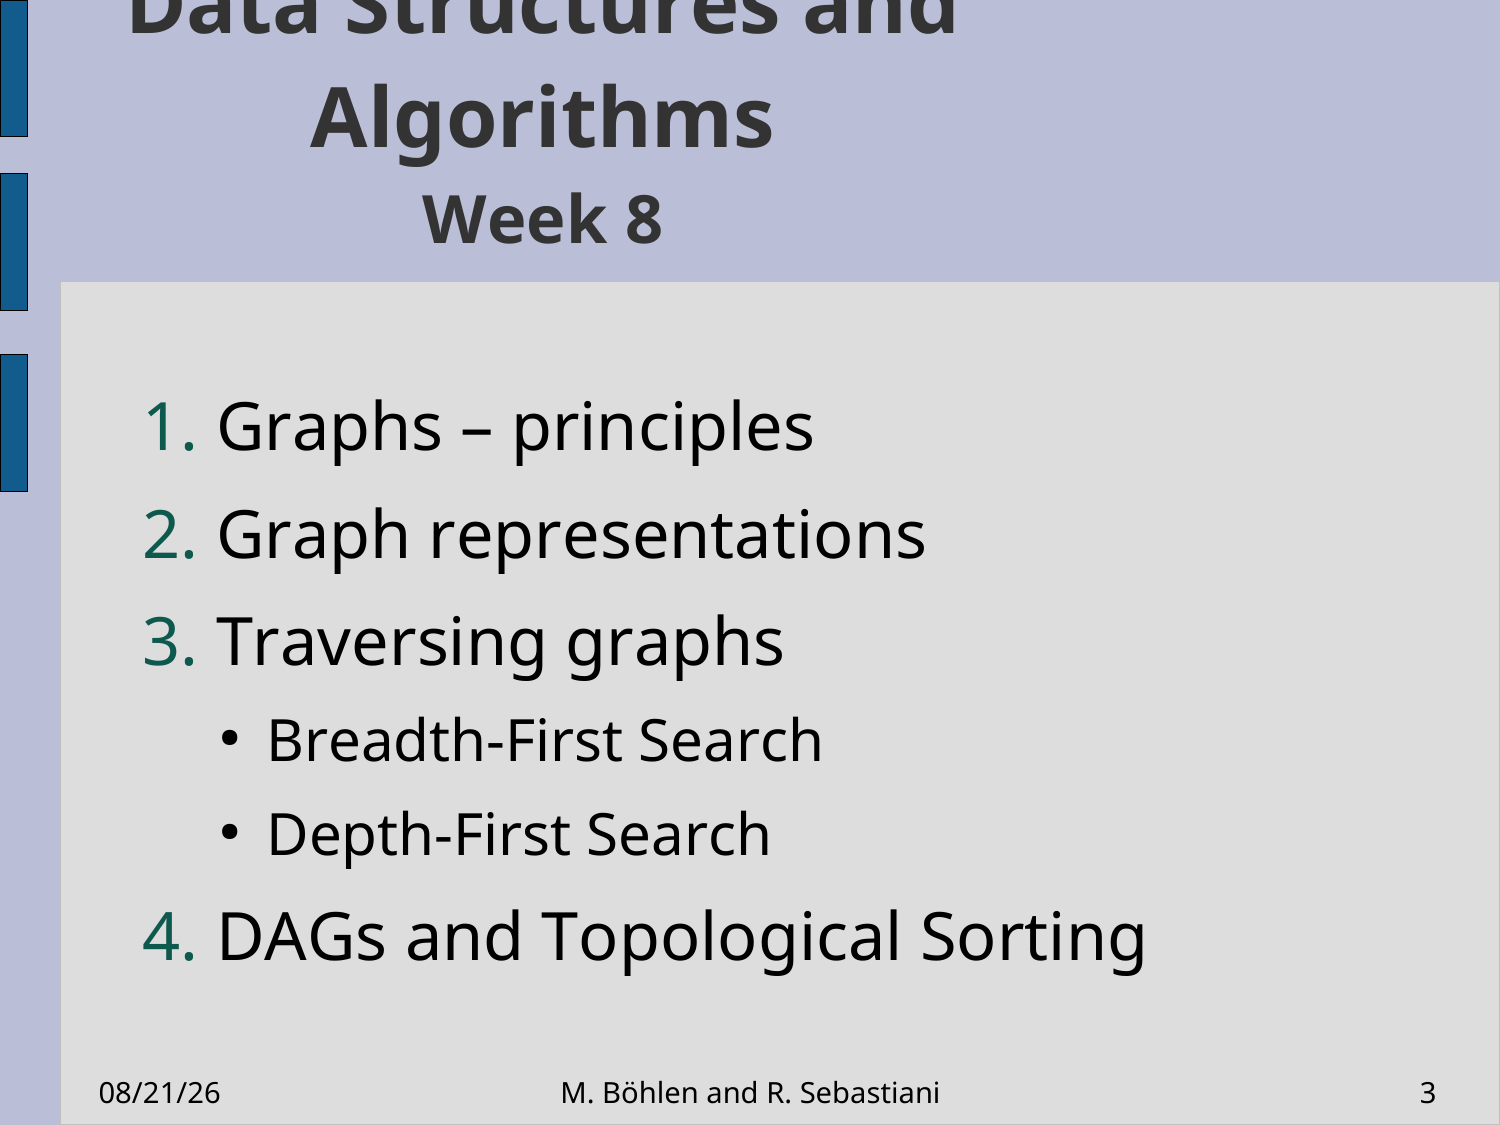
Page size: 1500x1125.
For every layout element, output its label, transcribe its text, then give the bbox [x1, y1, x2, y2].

title Data Structures and Algorithms Week 8 [110, 67, 1392, 271]
list Graphs – principles Graph representations Traversing graphs Breadth-First Search Depth-First Search DAGs and Topological Sorting [110, 371, 1392, 1008]
